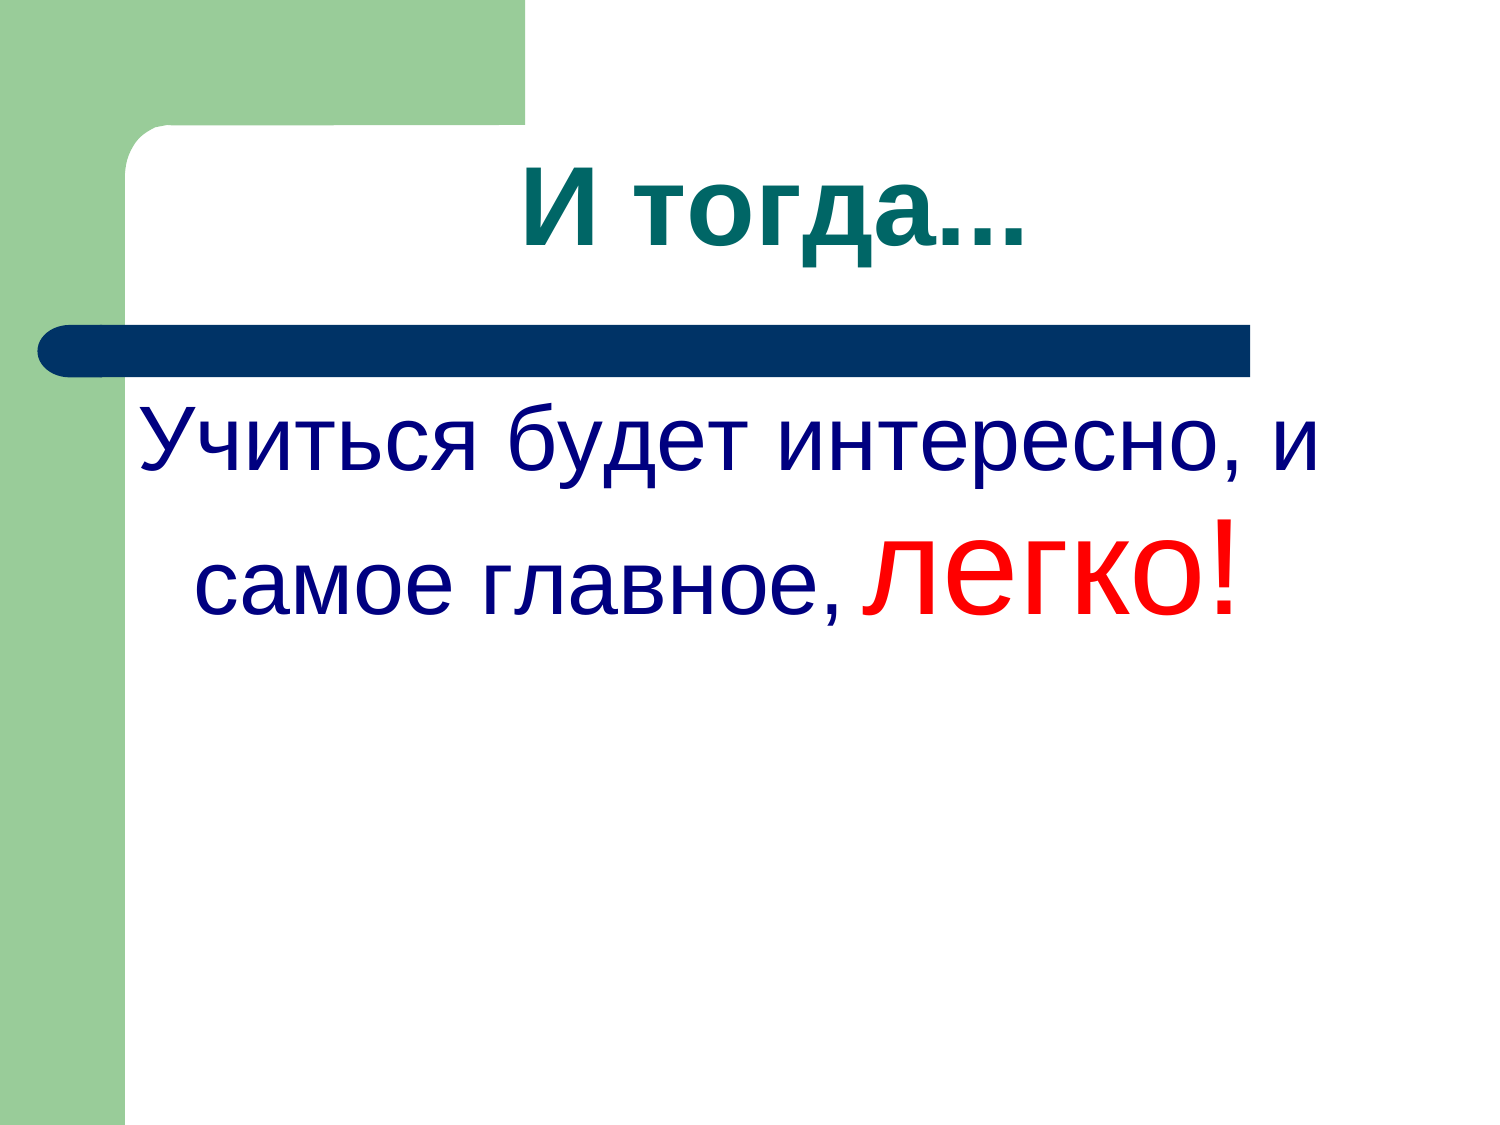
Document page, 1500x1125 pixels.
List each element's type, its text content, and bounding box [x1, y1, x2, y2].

title И тогда... [136, 130, 1414, 294]
list Учиться будет интересно, и самое главное, легко! [137, 387, 1400, 984]
